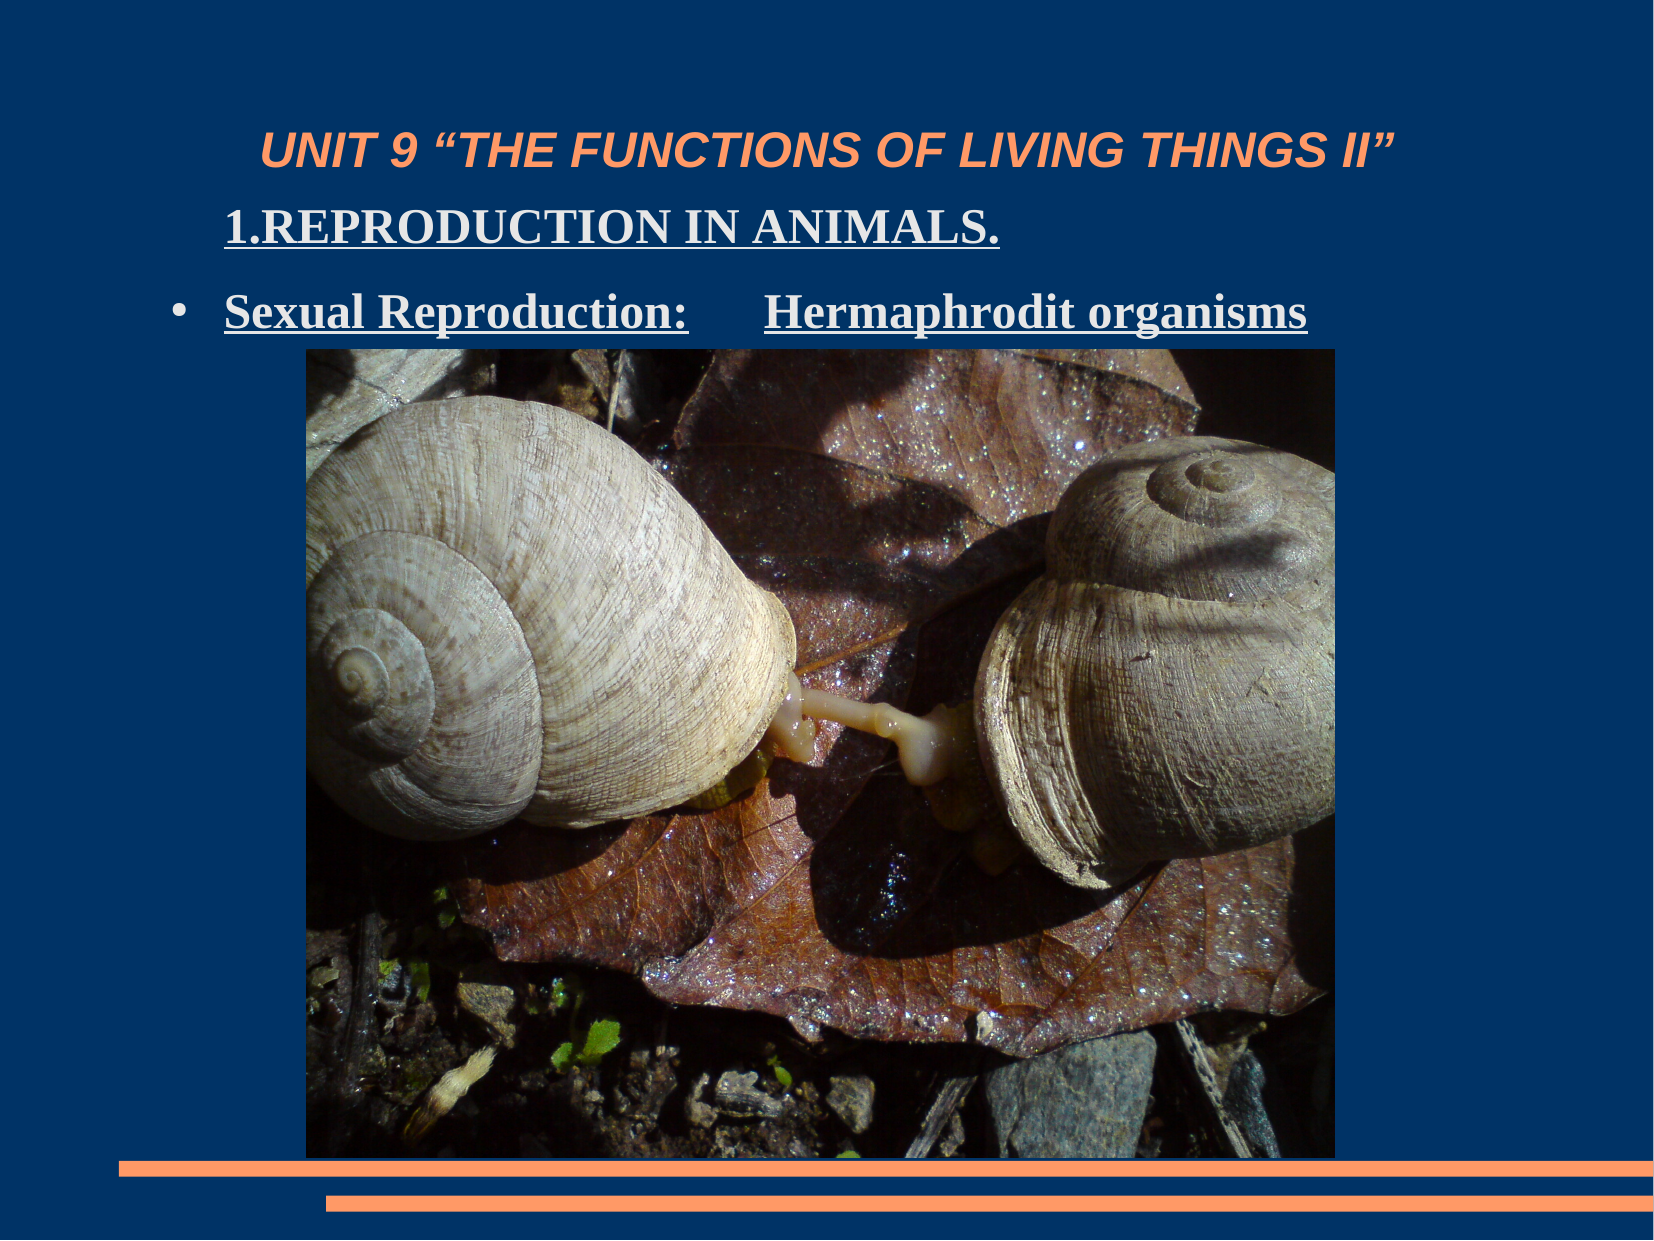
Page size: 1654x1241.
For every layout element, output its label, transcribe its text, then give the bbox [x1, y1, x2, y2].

title UNIT 9 “THE FUNCTIONS OF LIVING THINGS II” [121, 46, 1534, 254]
picture [306, 349, 1335, 1158]
list 1.REPRODUCTION IN ANIMALS. Sexual Reproduction: Hermaphrodit organisms [152, 198, 1534, 981]
